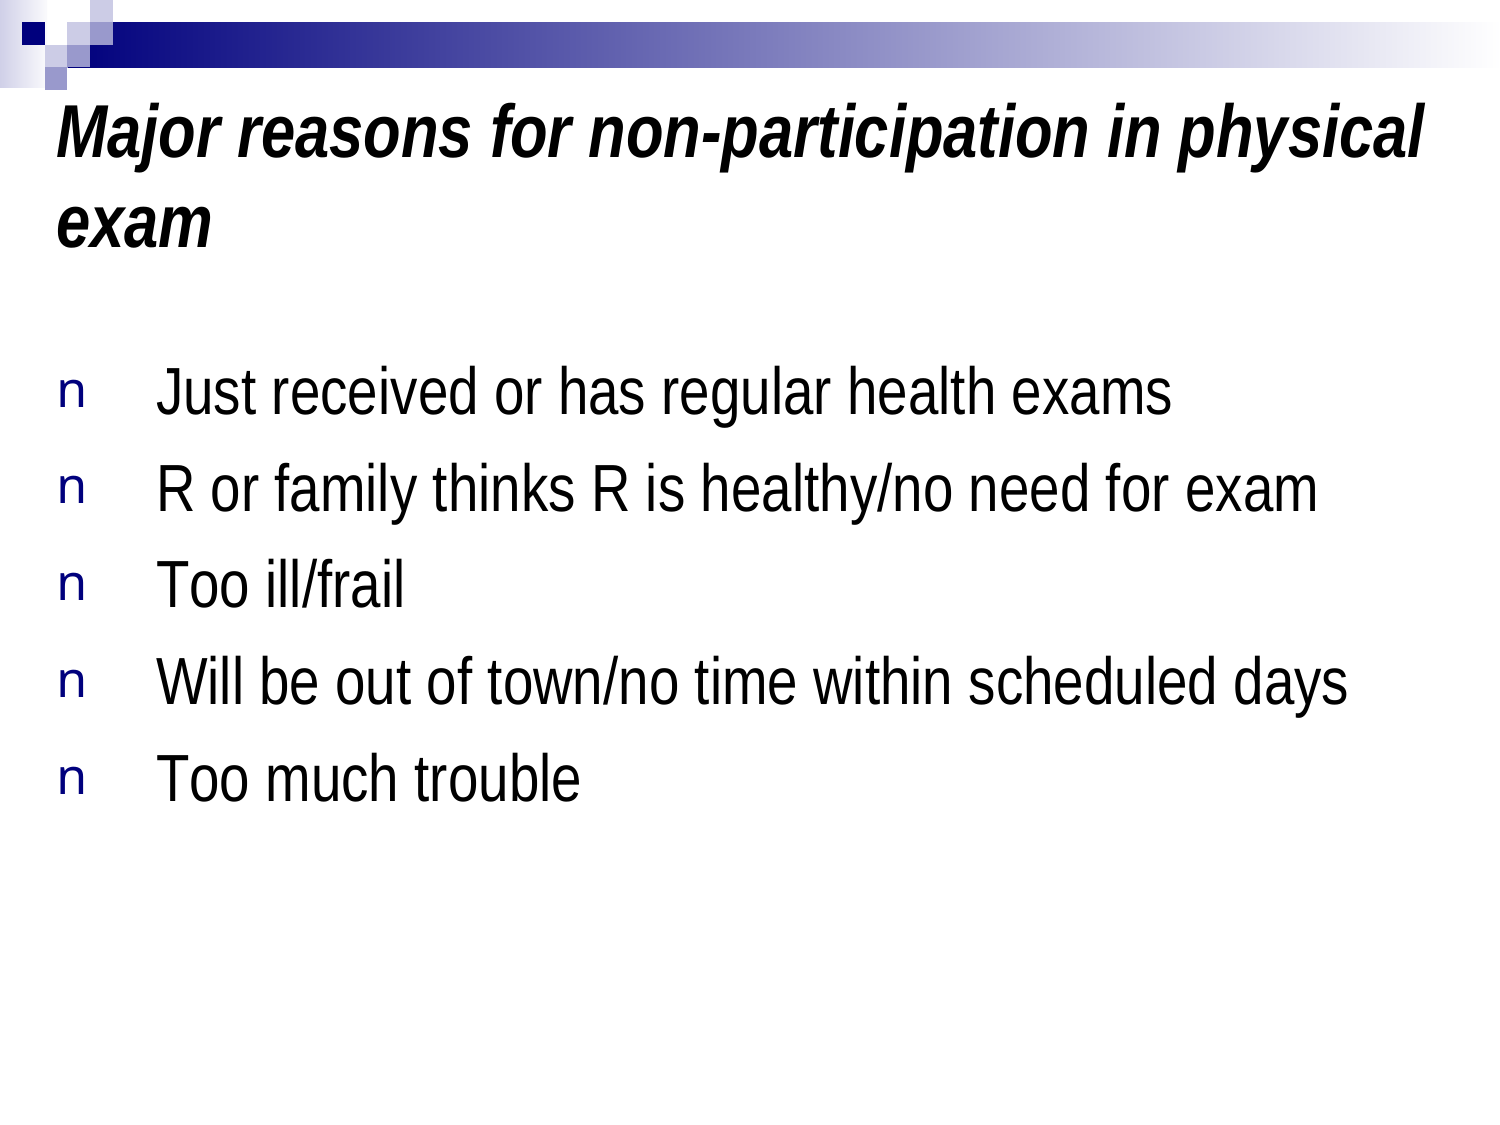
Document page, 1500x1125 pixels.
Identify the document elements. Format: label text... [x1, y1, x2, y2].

list Just received or has regular health exams R or family thinks R is healthy/no need for exam Too ill/frail Will be out of town/no time within scheduled days Too much trouble [41, 243, 1459, 1024]
title Major reasons for non-participation in physical exam [41, 75, 1459, 221]
